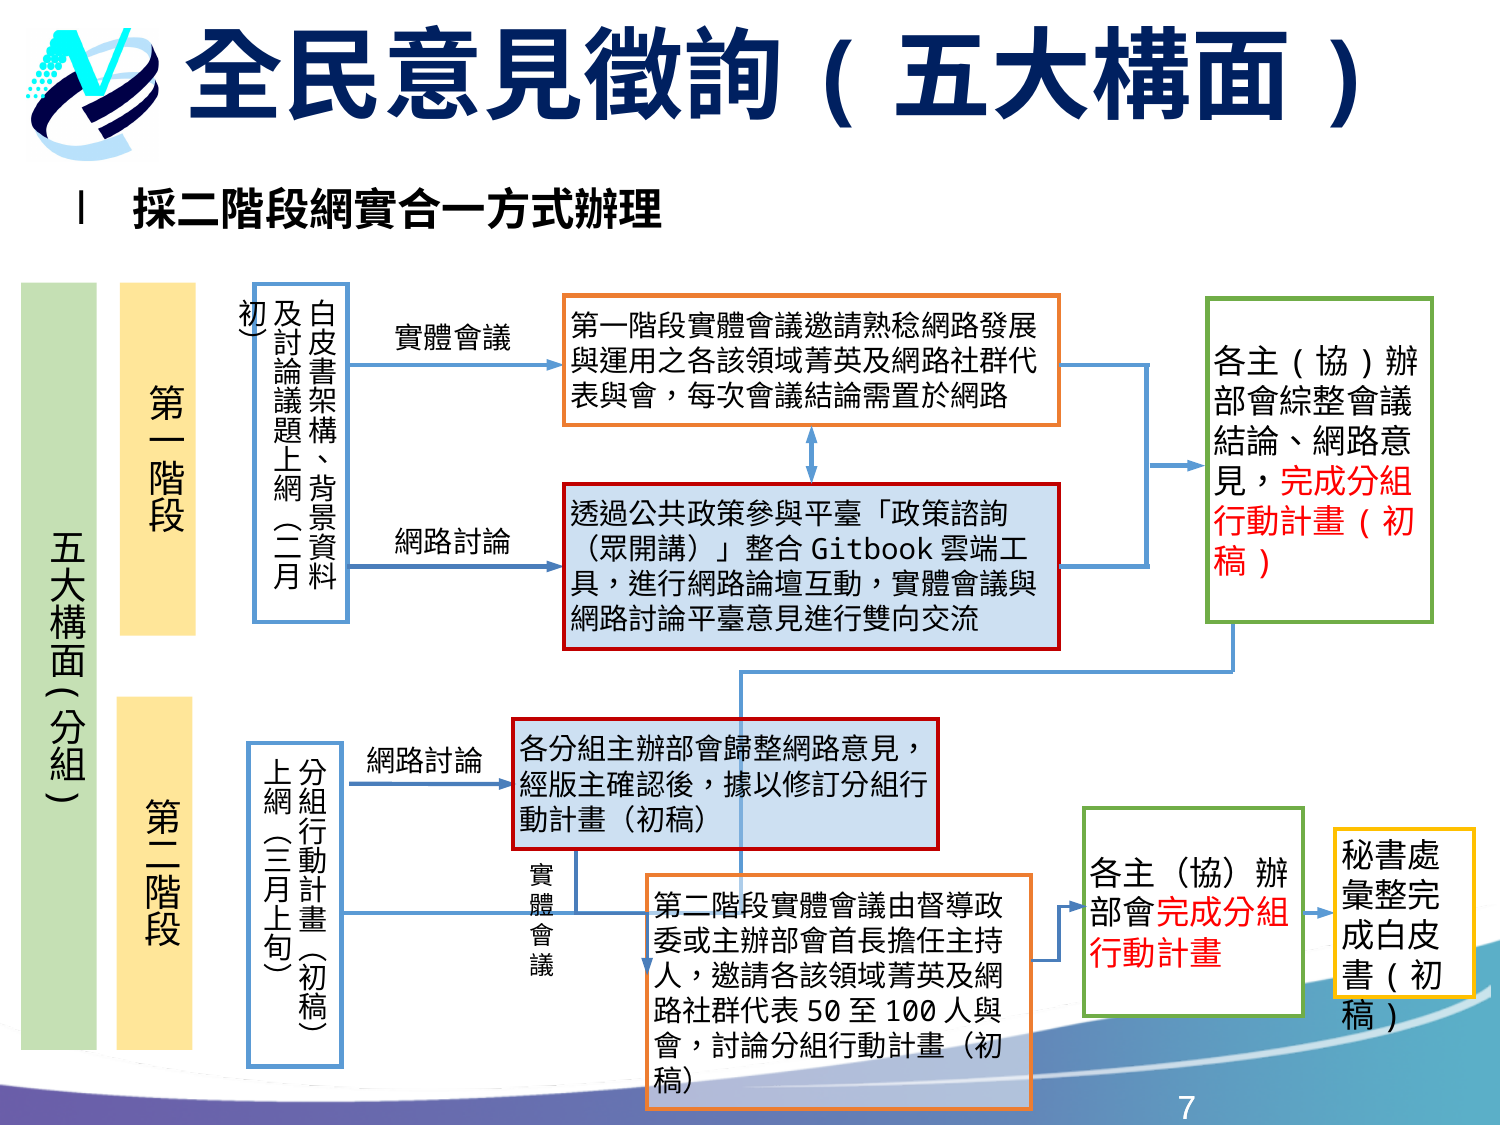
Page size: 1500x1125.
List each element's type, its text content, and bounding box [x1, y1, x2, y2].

text_box 透過公共政策參與平臺「政策諮詢（眾開講）」整合Gitbook雲端工具，進行網路論壇互動，實體會議與網路討論平臺意見進行雙向交流 [564, 483, 1059, 650]
text_box 分組行動計畫（初稿）上網（三月上旬） [248, 743, 342, 1067]
text_box 網路討論 [347, 515, 560, 567]
text_box 第二階段 [116, 696, 193, 1050]
text_box 秘書處彙整完成白皮書(初稿) [1335, 828, 1475, 998]
text_box 白皮書架構、背景資料及討論議題上網（二月初） [254, 283, 348, 622]
text_box 五大構面(分組) [21, 282, 97, 1050]
text_box 第二階段實體會議由督導政委或主辦部會首長擔任主持人，邀請各該領域菁英及網路社群代表50至100人與會，討論分組行動計畫（初稿） [647, 875, 1031, 1076]
text_box 第一階段 [119, 282, 196, 636]
text_box 各主（協）辦部會完成分組行動計畫 [1083, 807, 1304, 1016]
list 採二階段網實合一方式辦理 [60, 163, 1421, 243]
text_box 實體會議 [358, 312, 548, 363]
text_box 網路討論 [333, 736, 511, 784]
title 全民意見徵詢(五大構面) [0, 0, 1500, 158]
text_box 各主(協)辦部會綜整會議結論、網路意見，完成分組行動計畫(初稿) [1207, 298, 1433, 622]
text_box 實體會議 [514, 851, 566, 989]
text_box 各分組主辦部會歸整網路意見，經版主確認後，據以修訂分組行動計畫（初稿） [513, 719, 939, 849]
text_box 第一階段實體會議邀請熟稔網路發展與運用之各該領域菁英及網路社群代表與會，每次會議結論需置於網路 [564, 295, 1059, 426]
